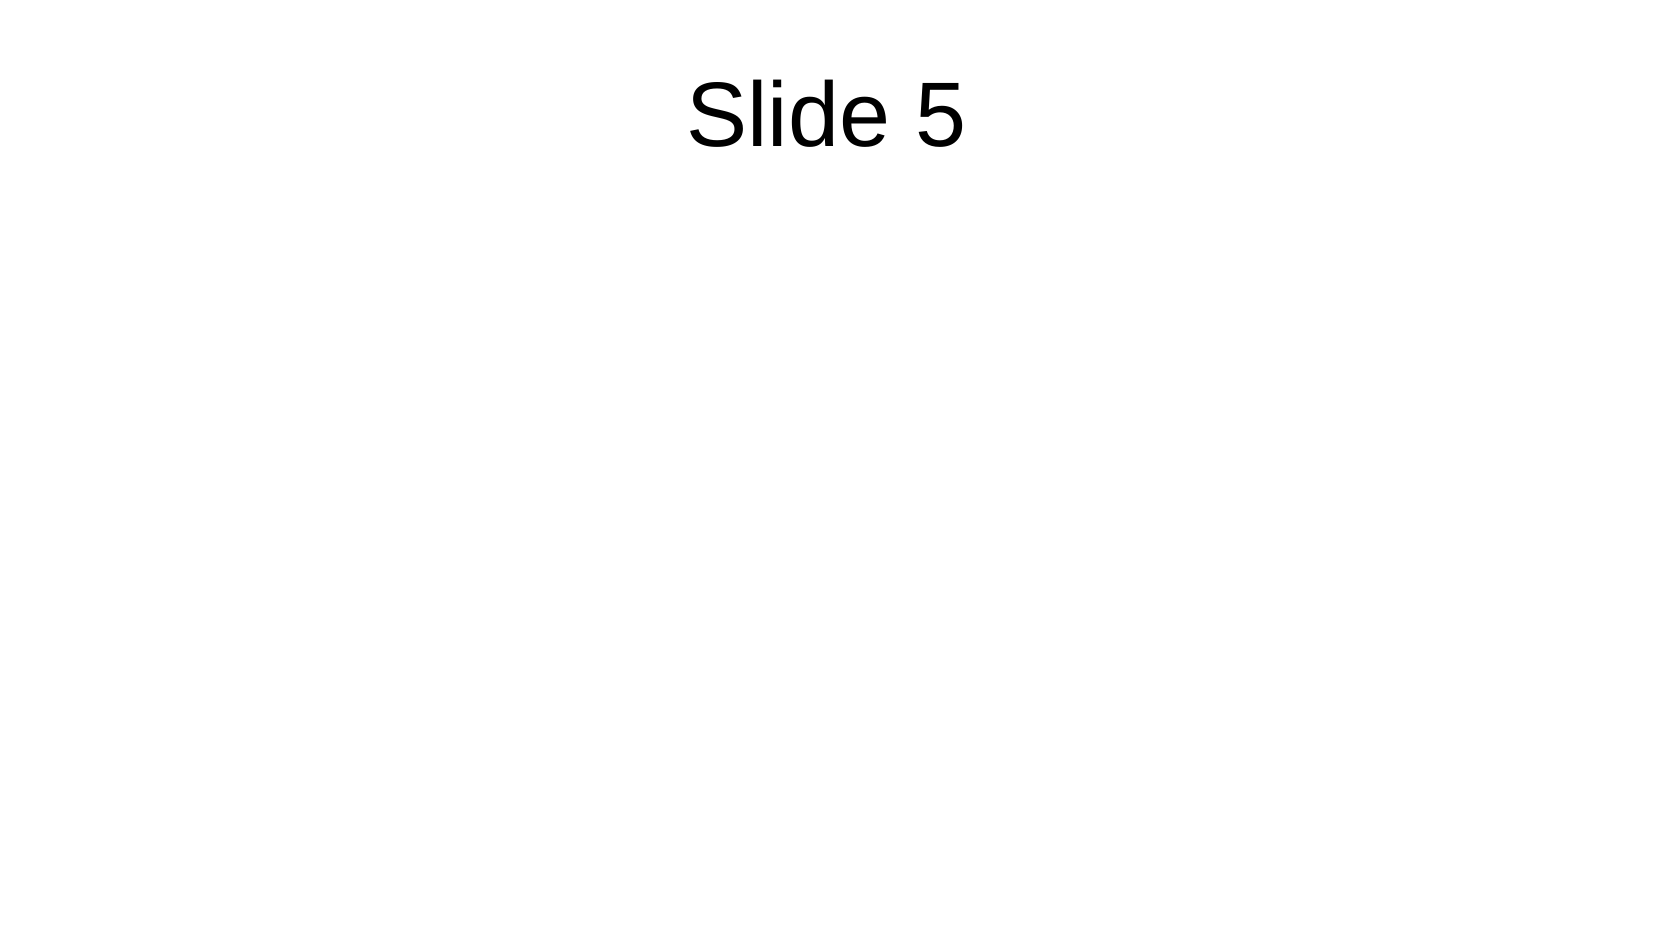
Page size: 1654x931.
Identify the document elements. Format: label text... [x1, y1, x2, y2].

title Slide 5 [82, 37, 1571, 193]
